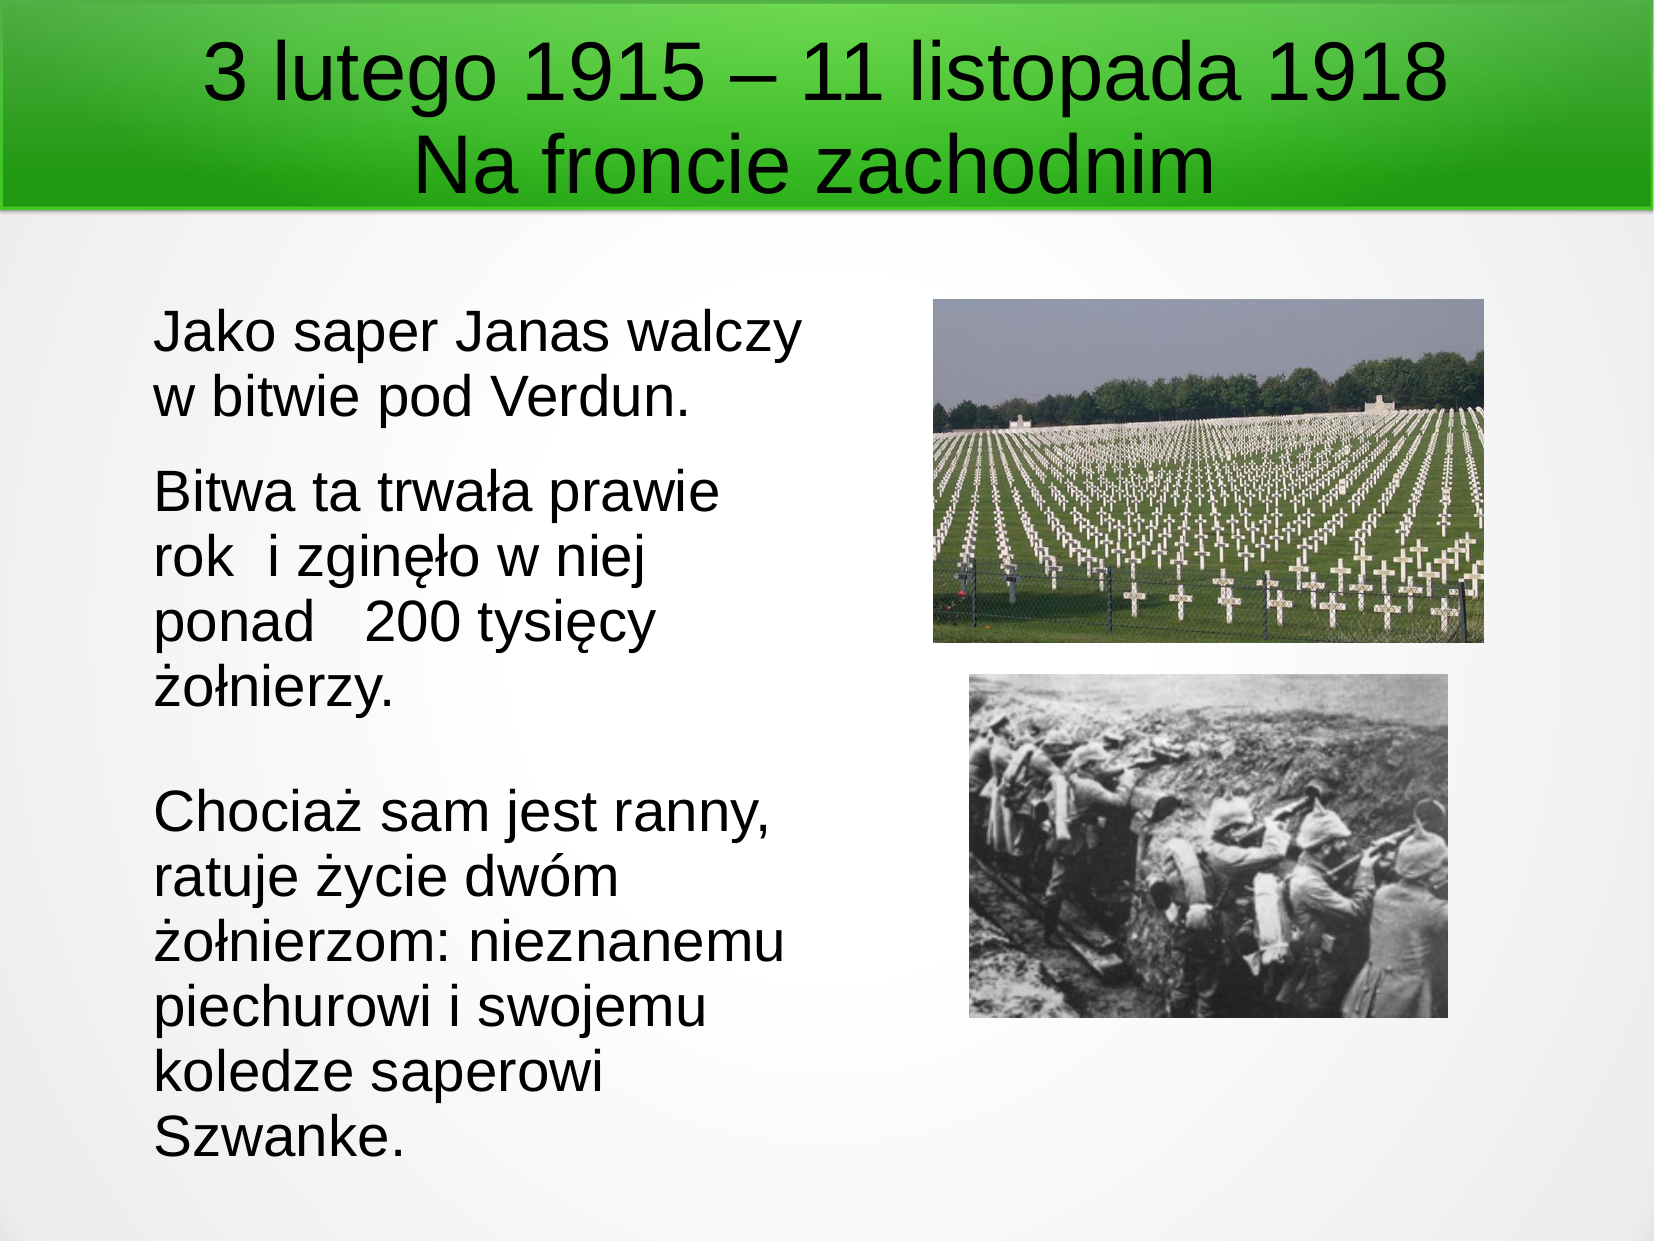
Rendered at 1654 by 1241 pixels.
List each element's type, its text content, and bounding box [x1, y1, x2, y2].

title 3 lutego 1915 – 11 listopada 1918 Na froncie zachodnim [82, 24, 1571, 212]
list Jako saper Janas walczy w bitwie pod Verdun. Bitwa ta trwała prawie rok i zginęło w niej ponad 200 tysięcy żołnierzy. [82, 299, 809, 643]
picture [969, 674, 1448, 1018]
picture [933, 299, 1484, 643]
list Chociaż sam jest ranny, ratuje życie dwóm żołnierzom: nieznanemu piechurowi i swojemu koledze saperowi Szwanke. [82, 778, 809, 1123]
